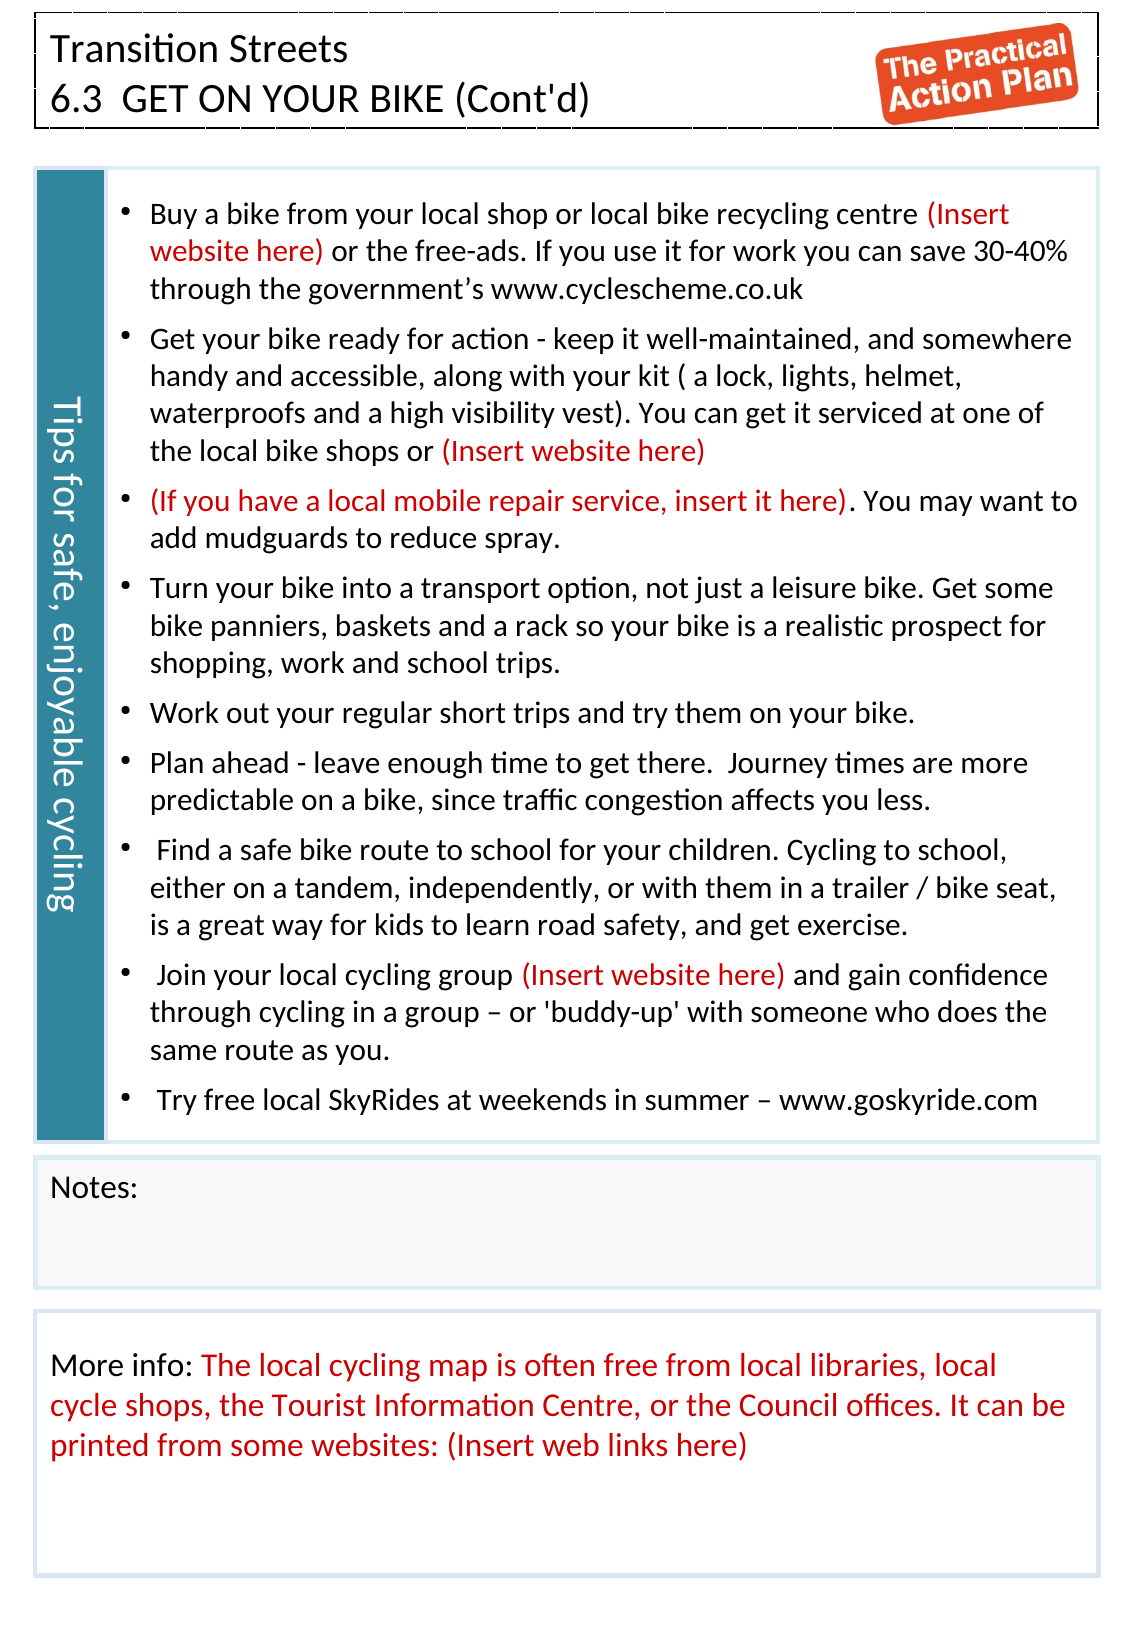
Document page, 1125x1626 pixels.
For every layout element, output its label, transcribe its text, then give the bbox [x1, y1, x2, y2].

text_box Notes: [35, 1157, 1099, 1289]
text_box Tips for safe, enjoyable cycling [35, 167, 107, 1142]
text_box Transition Streets 6.3 GET ON YOUR BIKE (Cont'd) [35, 12, 1099, 129]
text_box Buy a bike from your local shop or local bike recycling centre (Insert website here) or the free-ads. If you use it for work you can save 30-40% through the government’s www.cyclescheme.co.uk Get your bike ready for action - keep it well-maintained, and somewhere handy and accessible, along with your kit ( a lock, lights, helmet, waterproofs and a high visibility vest). You can get it serviced at one of the local bike shops or (Insert website here) (If you have a local mobile repair service, insert it here). You may want to add mudguards to reduce spray. Turn your bike into a transport option, not just a leisure bike. Get some bike panniers, baskets and a rack so your bike is a realistic prospect for shopping, work and school trips. Work out your regular short trips and try them on your bike. Plan ahead - leave enough time to get there. Journey times are more predictable on a bike, since traffic congestion affects you less. Find a safe bike route to school for your children. Cycling to school, either on a tandem, independently, or with them in a trailer / bike seat, is a great way for kids to learn road safety, and get exercise. Join your local cycling group (Insert website here) and gain confidence through cycling in a group – or 'buddy-up' with someone who does the same route as you. Try free local SkyRides at weekends in summer – www.goskyride.com [107, 167, 1098, 1142]
text_box More info: The local cycling map is often free from local libraries, local cycle shops, the Tourist Information Centre, or the Council offices. It can be printed from some websites: (Insert web links here) [35, 1310, 1099, 1576]
